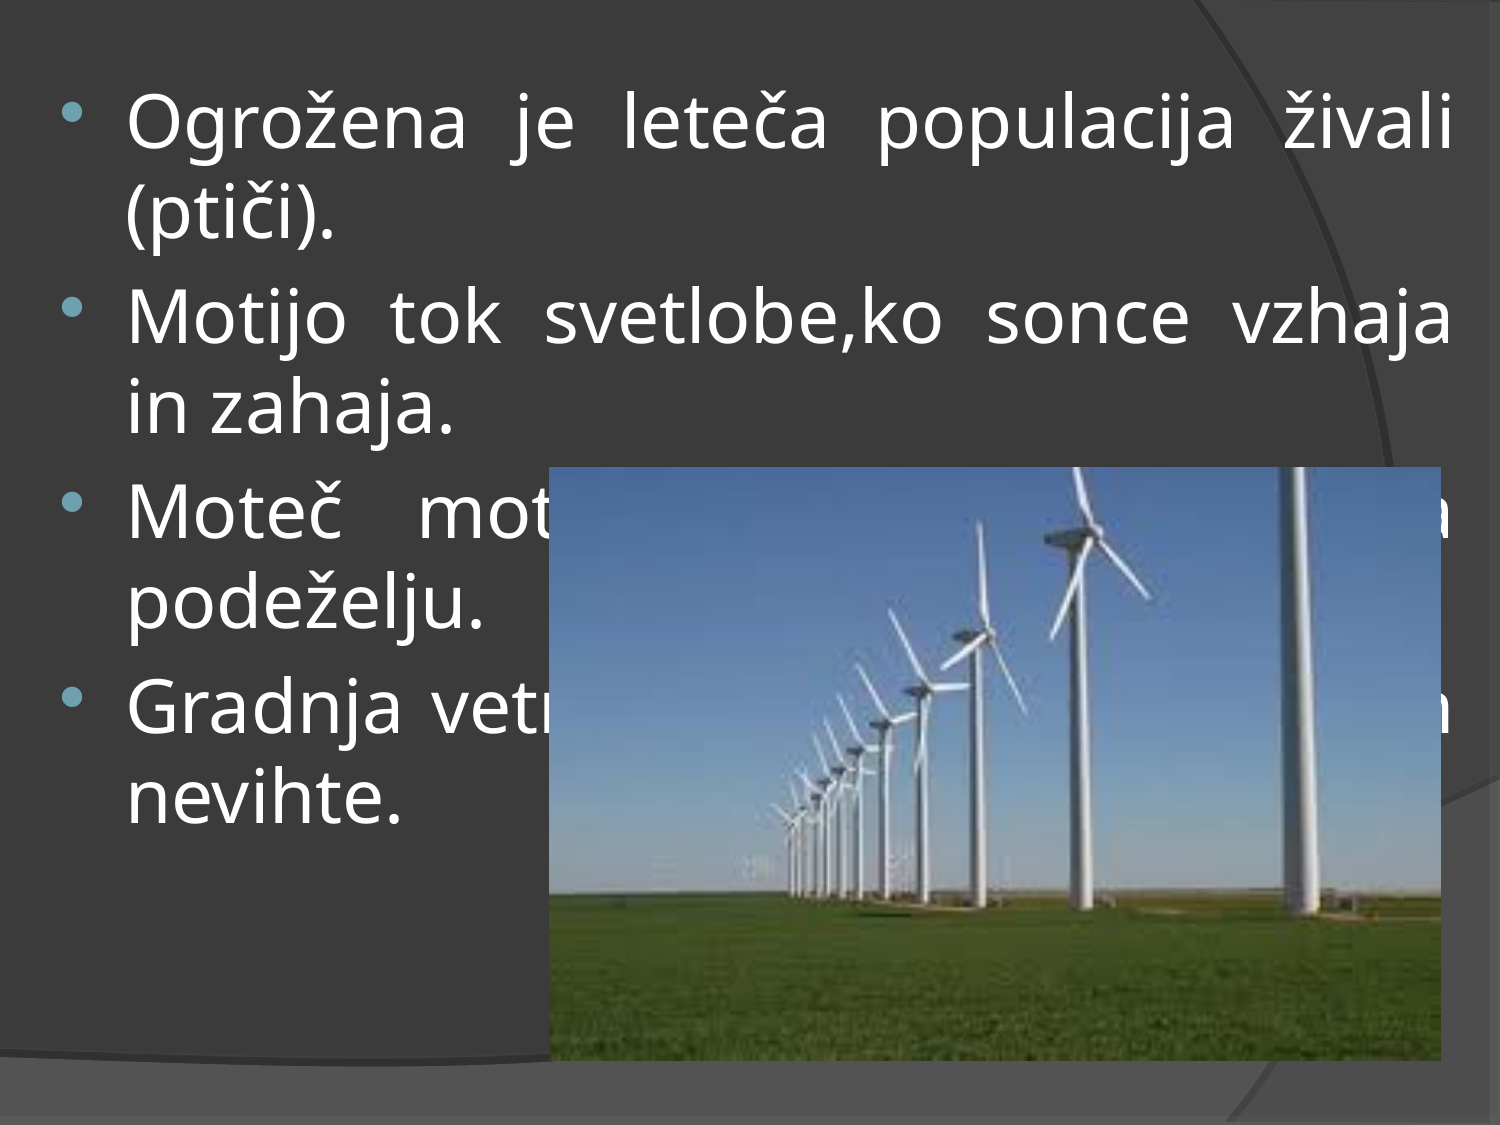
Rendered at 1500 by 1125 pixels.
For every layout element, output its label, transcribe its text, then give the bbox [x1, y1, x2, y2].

list Ogrožena je leteča populacija živali (ptiči). Motijo tok svetlobe,ko sonce vzhaja in zahaja. Moteč motor, predvsem za ljudi na podeželju. Gradnja vetrnic je draga in uničijo jih nevihte. [41, 66, 1471, 1125]
picture [549, 467, 1441, 1061]
